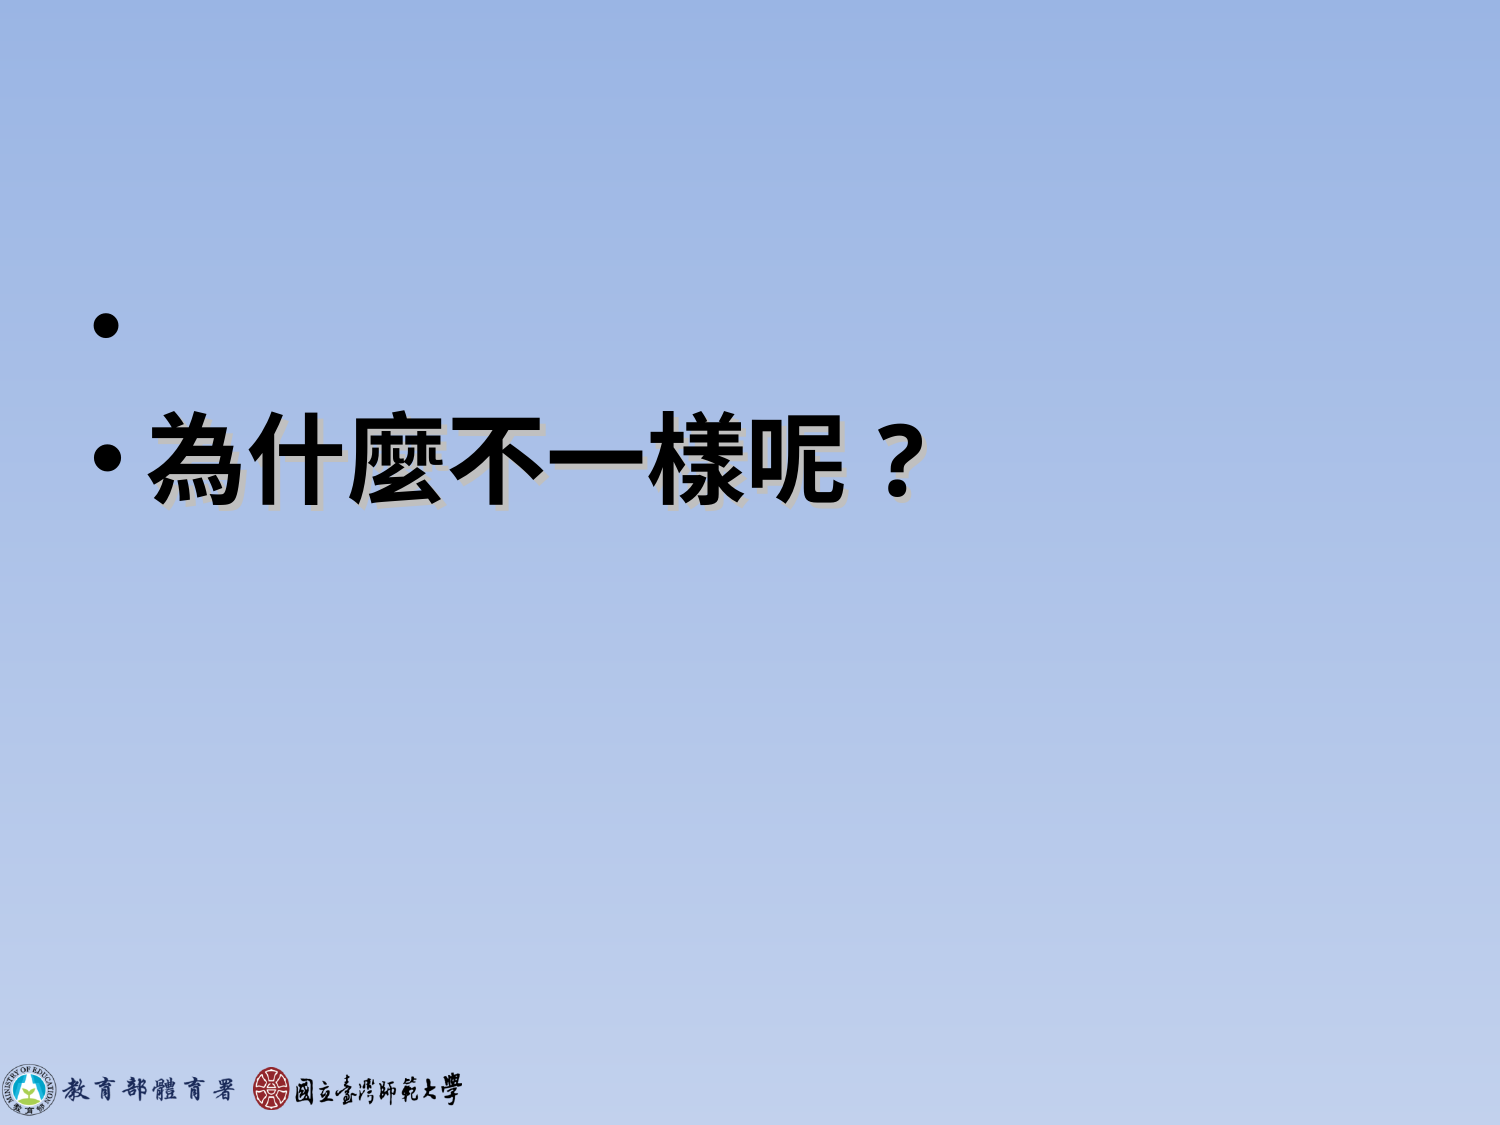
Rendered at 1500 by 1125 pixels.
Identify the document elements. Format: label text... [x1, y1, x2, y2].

list 為什麼不一樣呢? [75, 262, 1426, 1005]
